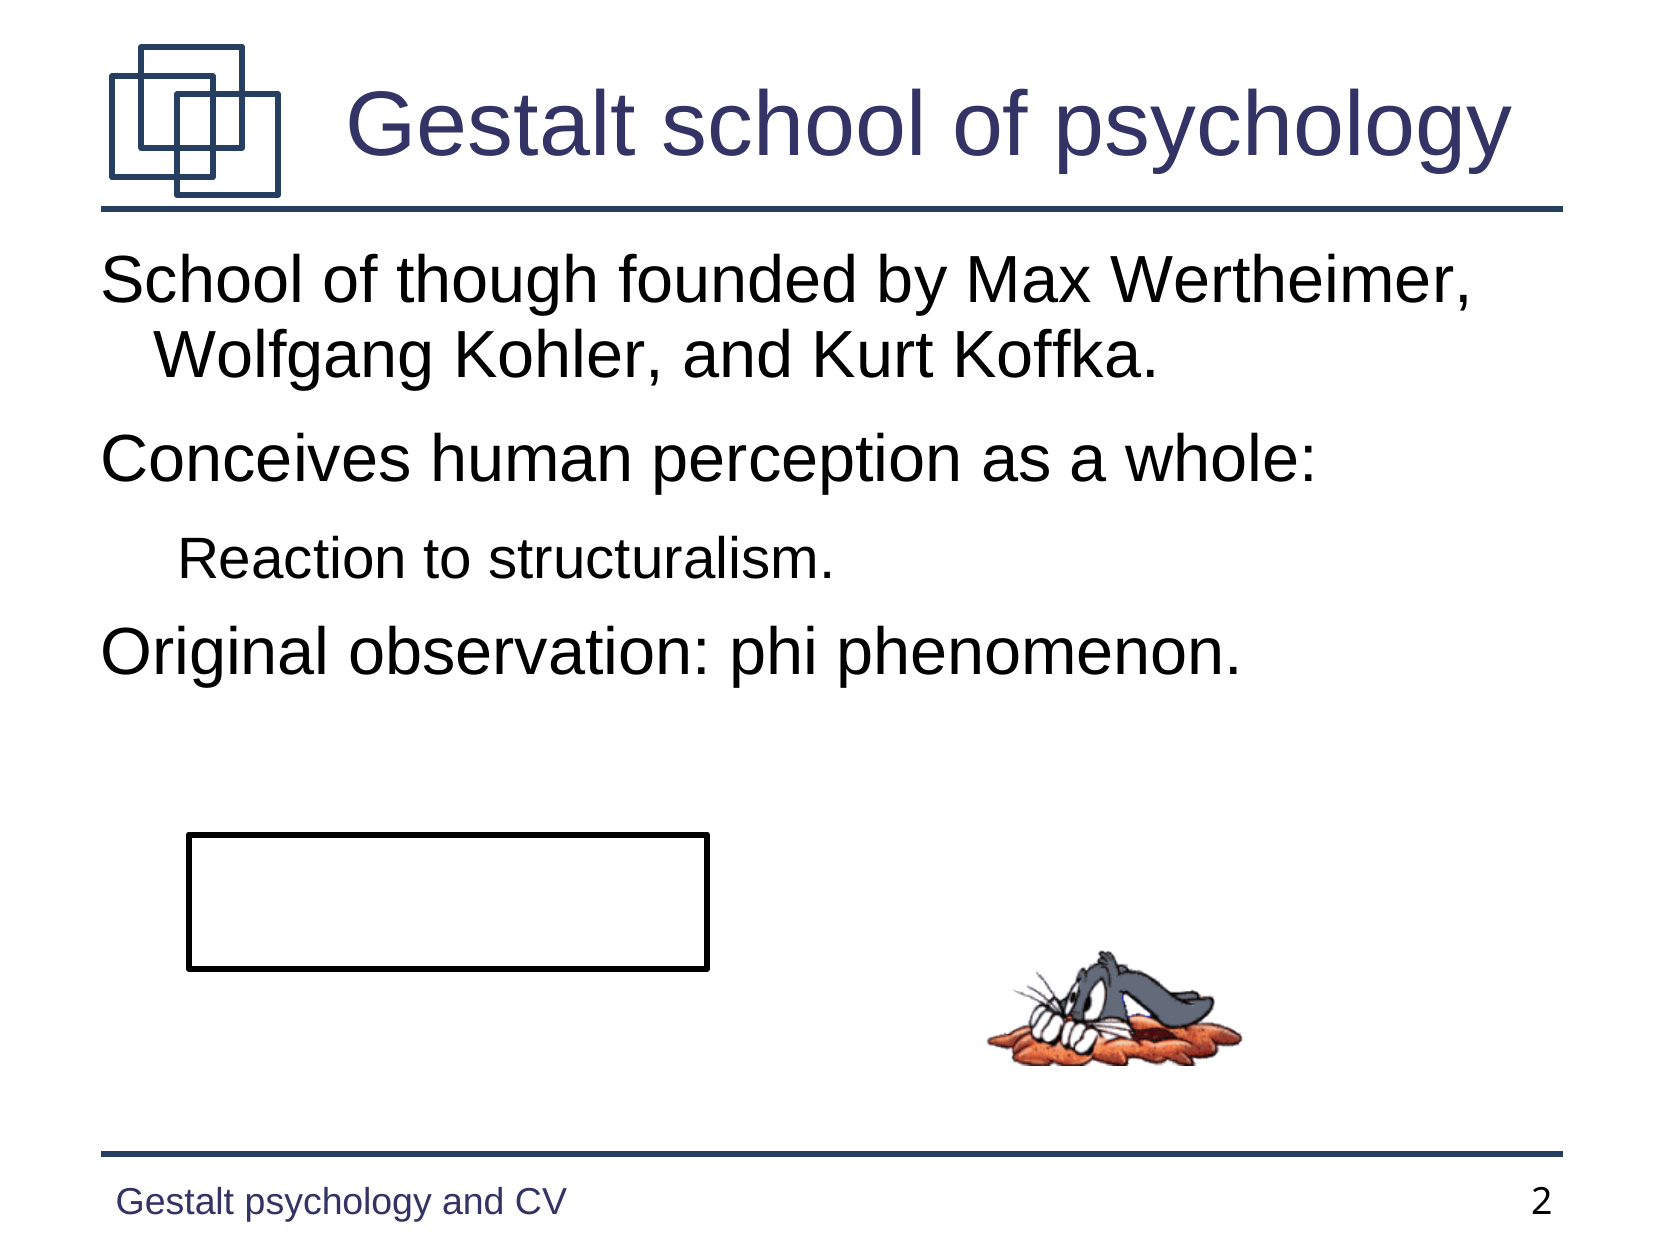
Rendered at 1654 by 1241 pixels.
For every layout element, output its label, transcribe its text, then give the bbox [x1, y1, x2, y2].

picture [984, 761, 1252, 1066]
list School of though founded by Max Wertheimer, Wolfgang Kohler, and Kurt Koffka. Conceives human perception as a whole: Reaction to structuralism. Original observation: phi phenomenon. [82, 242, 1571, 1130]
title Gestalt school of psychology [236, 19, 1624, 228]
picture [191, 837, 705, 966]
